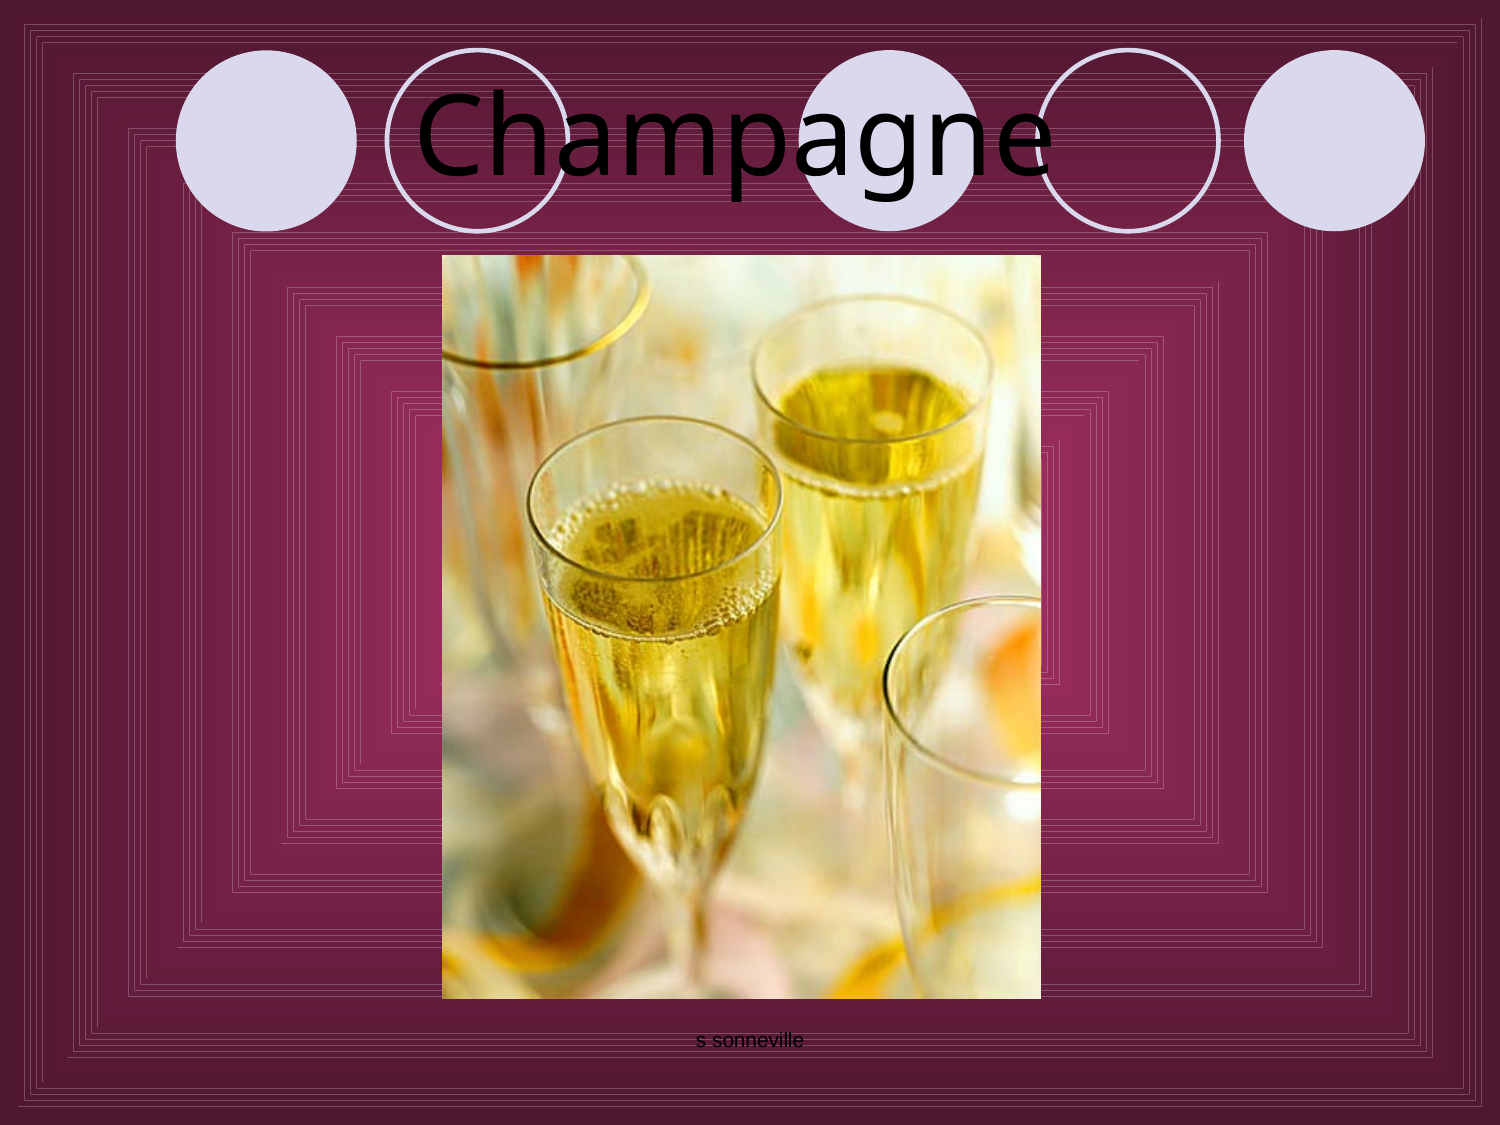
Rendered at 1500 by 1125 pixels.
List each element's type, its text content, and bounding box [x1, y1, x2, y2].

title Champagne [75, 45, 1426, 233]
picture [442, 255, 1041, 999]
